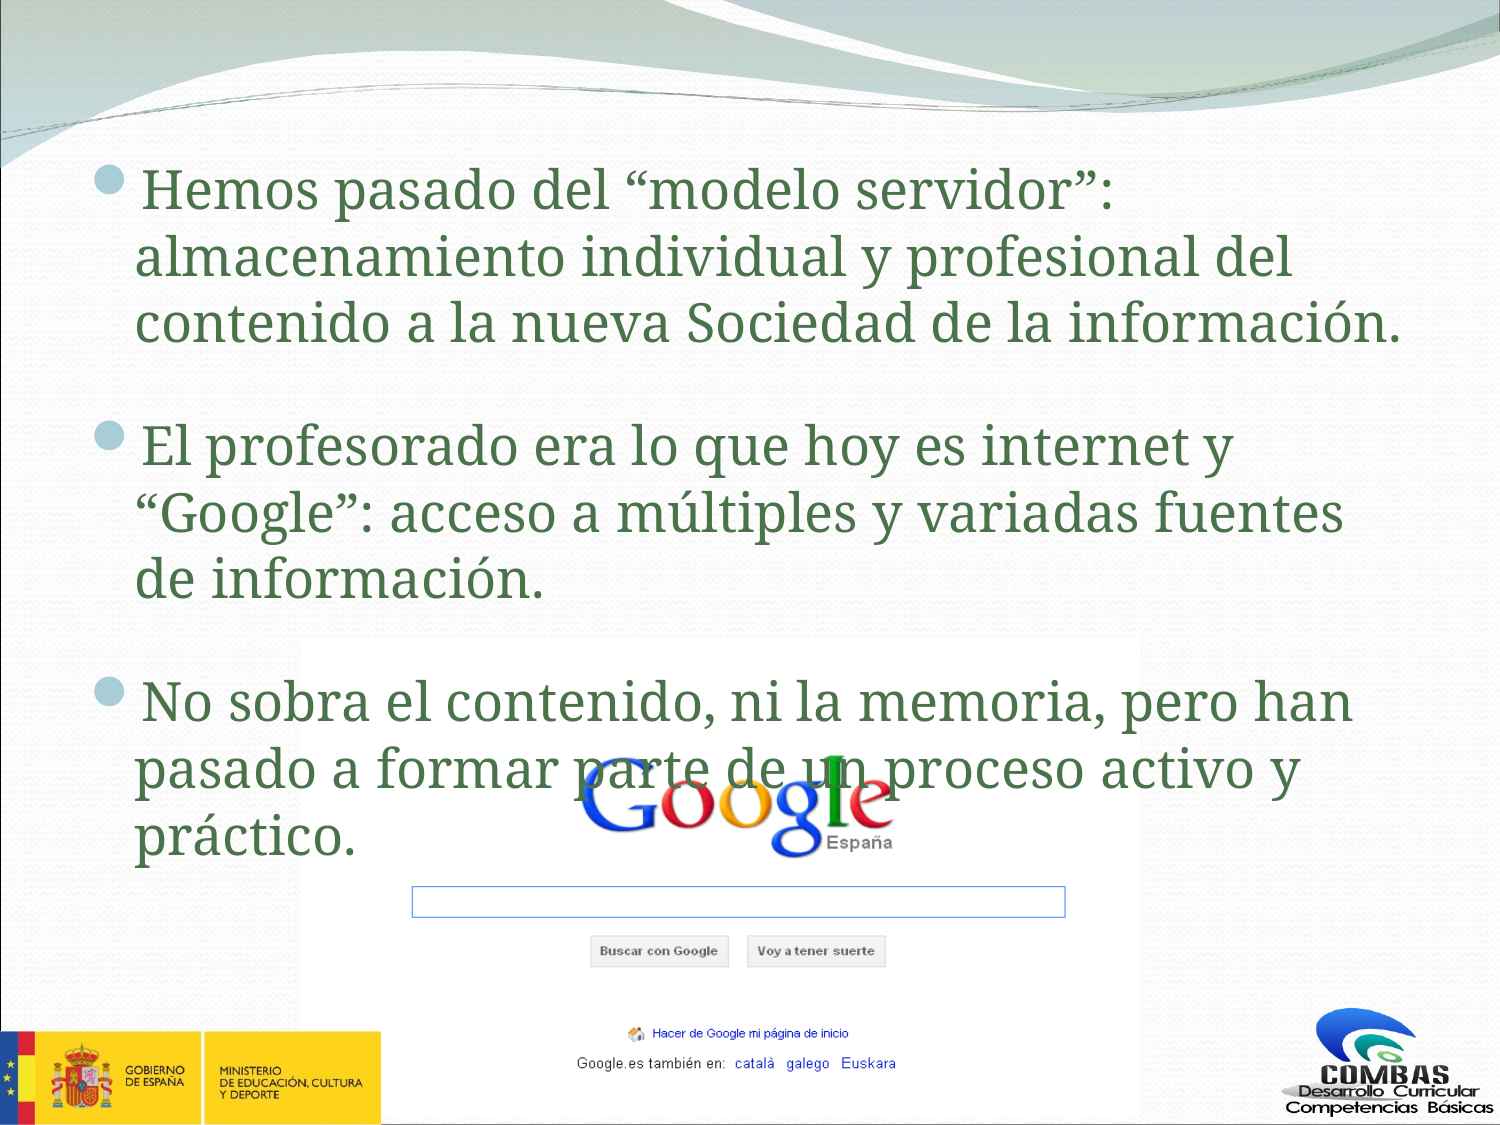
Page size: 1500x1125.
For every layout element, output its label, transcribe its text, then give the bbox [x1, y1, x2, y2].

picture [0, 0, 1500, 1125]
list Hemos pasado del “modelo servidor”: almacenamiento individual y profesional del contenido a la nueva Sociedad de la información. El profesorado era lo que hoy es internet y “Google”: acceso a múltiples y variadas fuentes de información. No sobra el contenido, ni la memoria, pero han pasado a formar parte de un proceso activo y práctico. [75, 148, 1426, 840]
